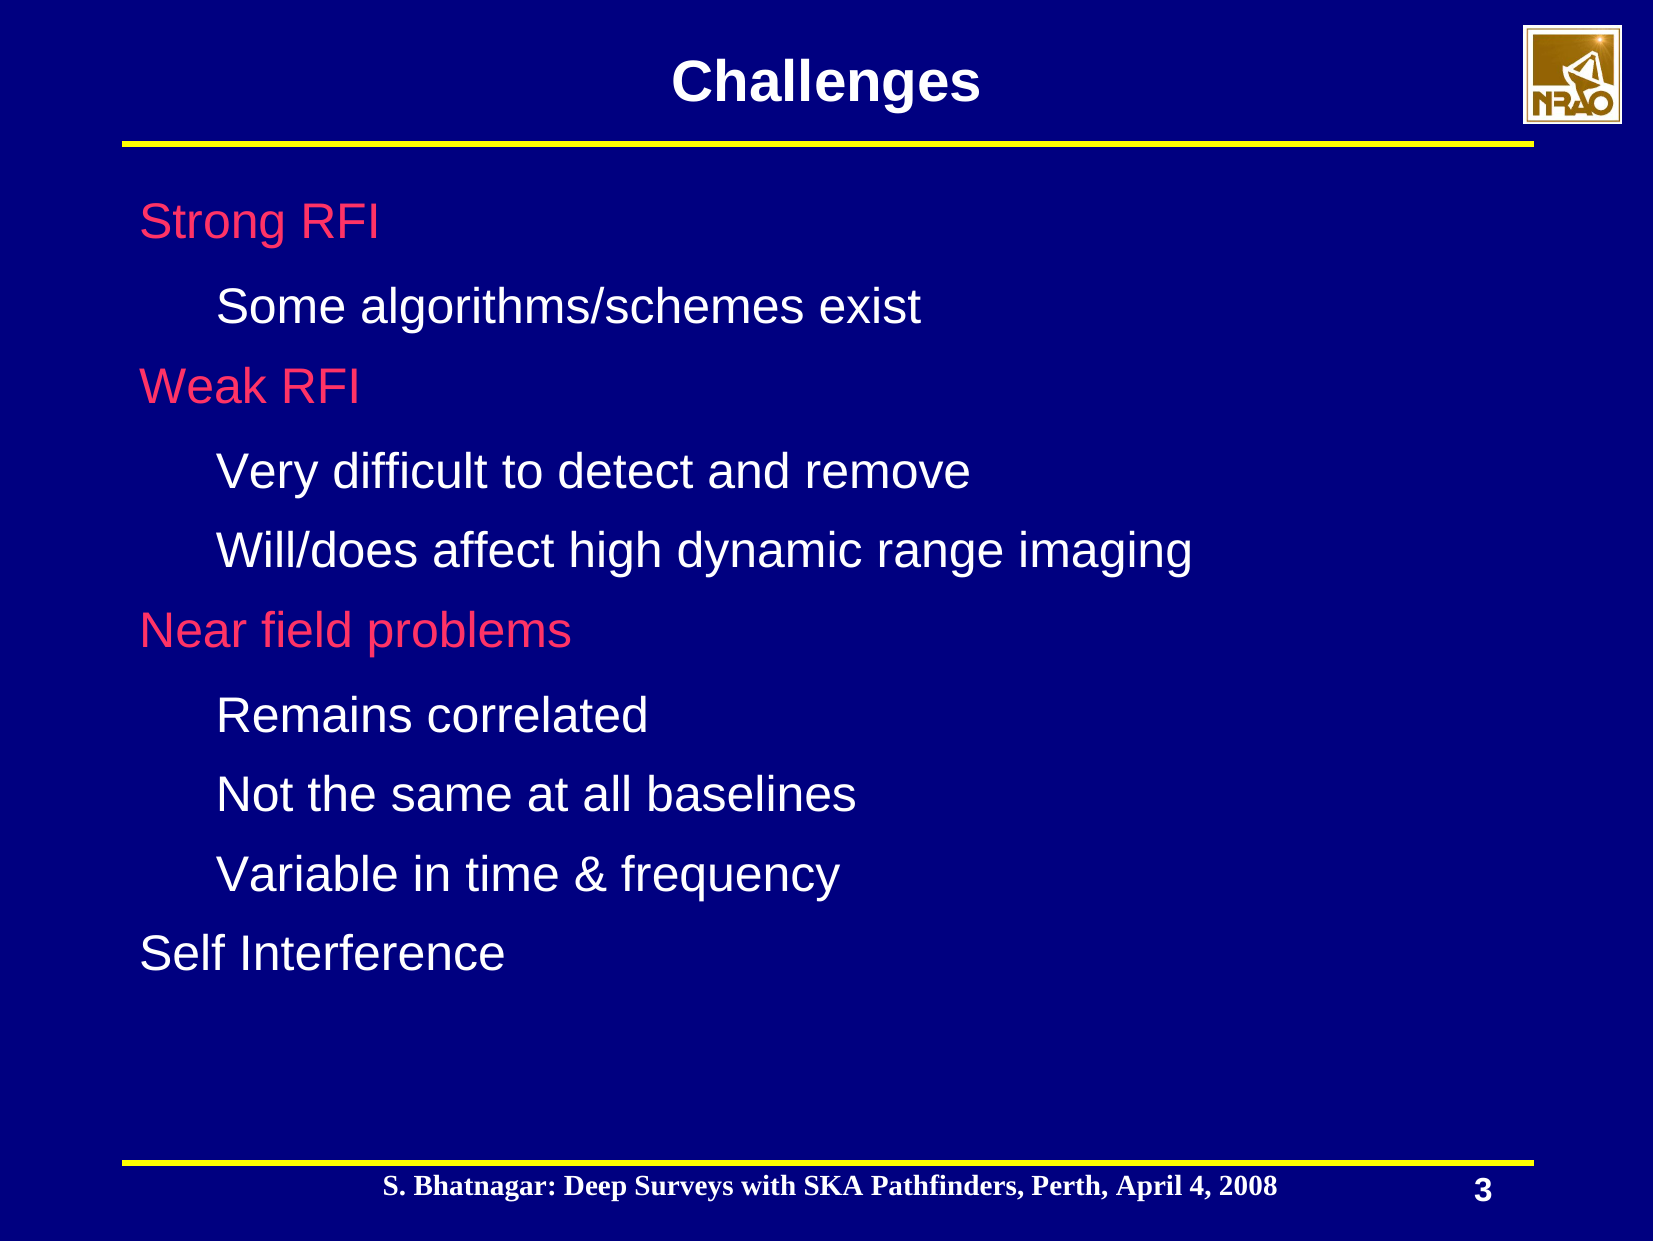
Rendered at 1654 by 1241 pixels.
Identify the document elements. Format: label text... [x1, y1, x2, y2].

list Strong RFI Some algorithms/schemes exist Weak RFI Very difficult to detect and remove Will/does affect high dynamic range imaging Near field problems Remains correlated Not the same at all baselines Variable in time & frequency Self Interference [121, 193, 1533, 1011]
picture [1523, 25, 1622, 124]
title Challenges [121, 26, 1533, 136]
